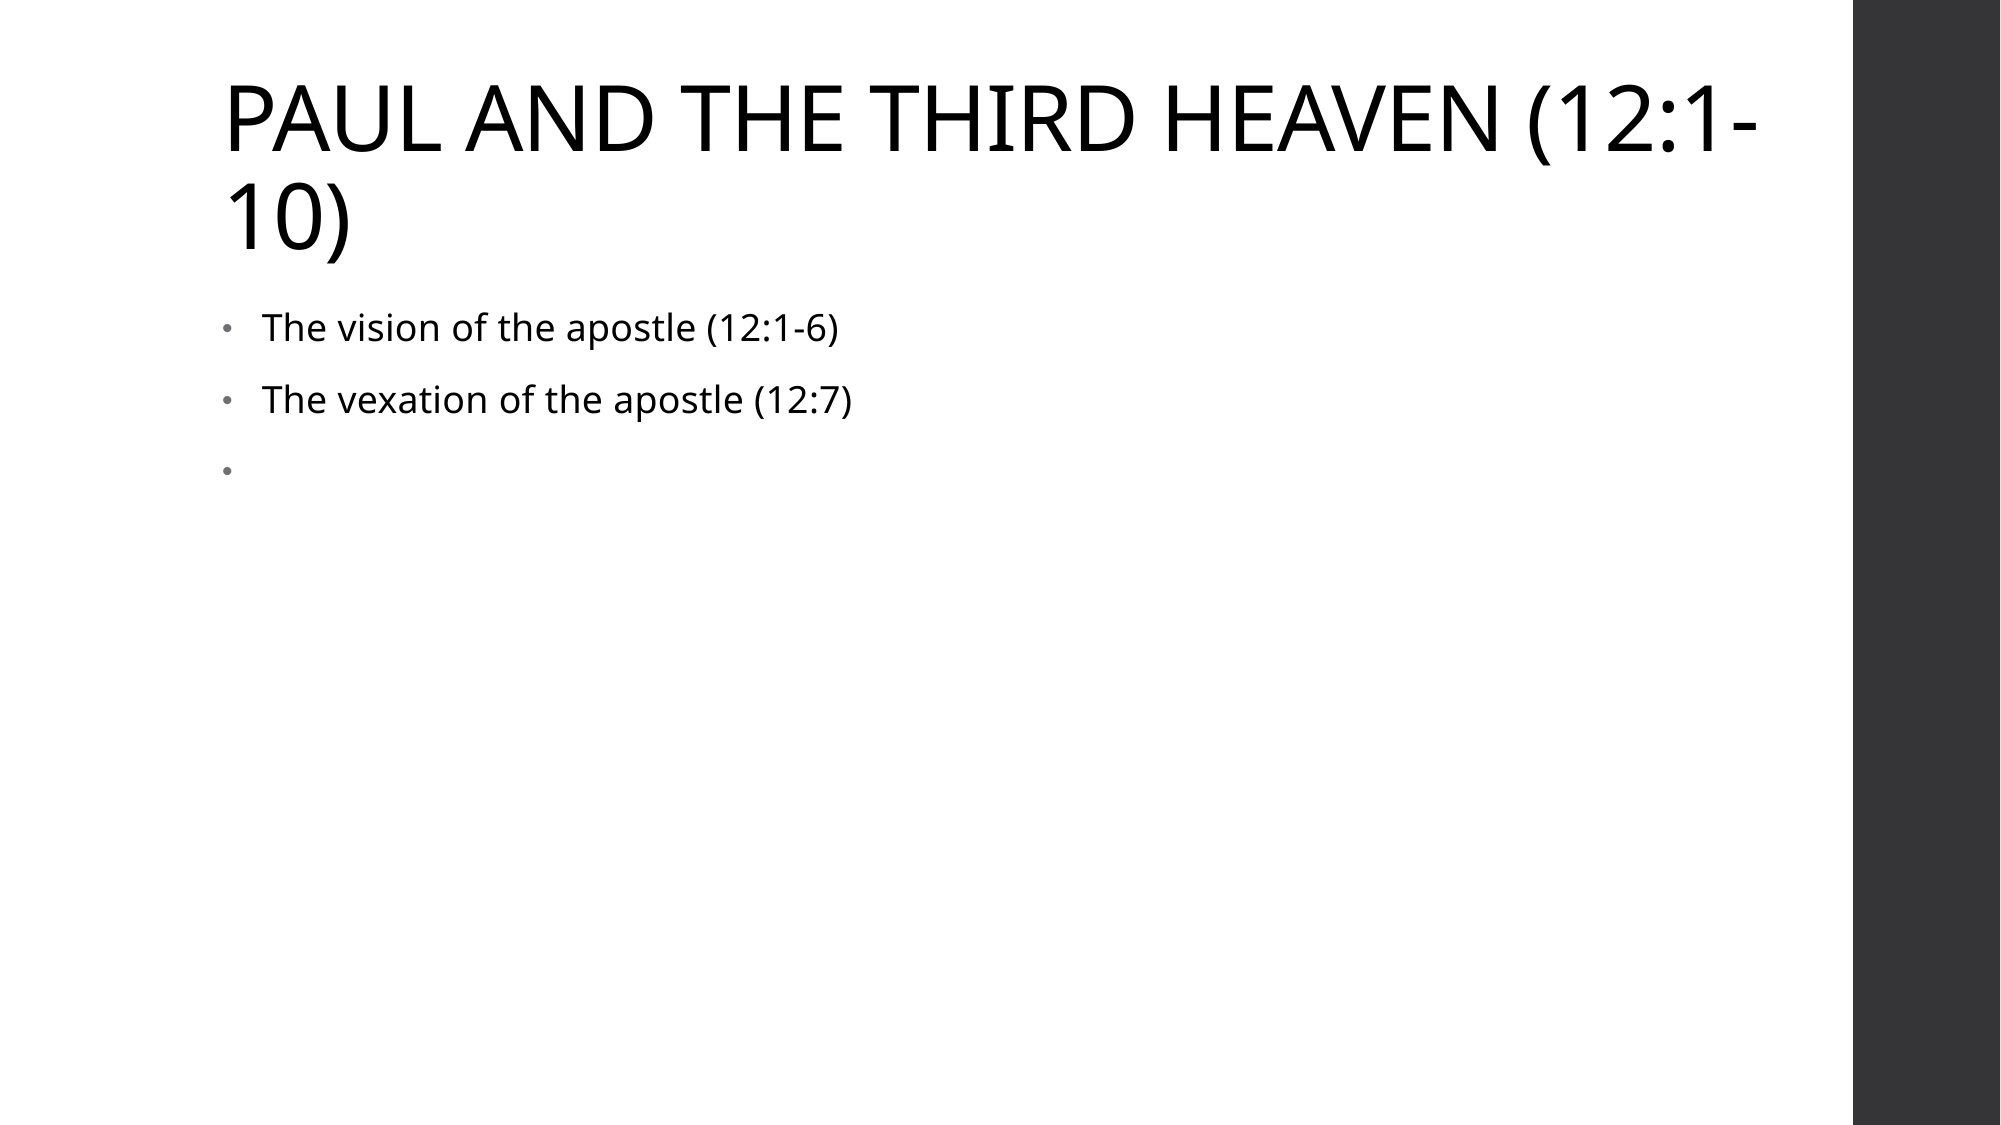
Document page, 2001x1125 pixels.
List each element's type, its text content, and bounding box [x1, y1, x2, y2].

title PAUL AND THE THIRD HEAVEN (12:1-10) [206, 60, 1797, 278]
list The vision of the apostle (12:1-6) The vexation of the apostle (12:7) [206, 299, 1617, 1014]
